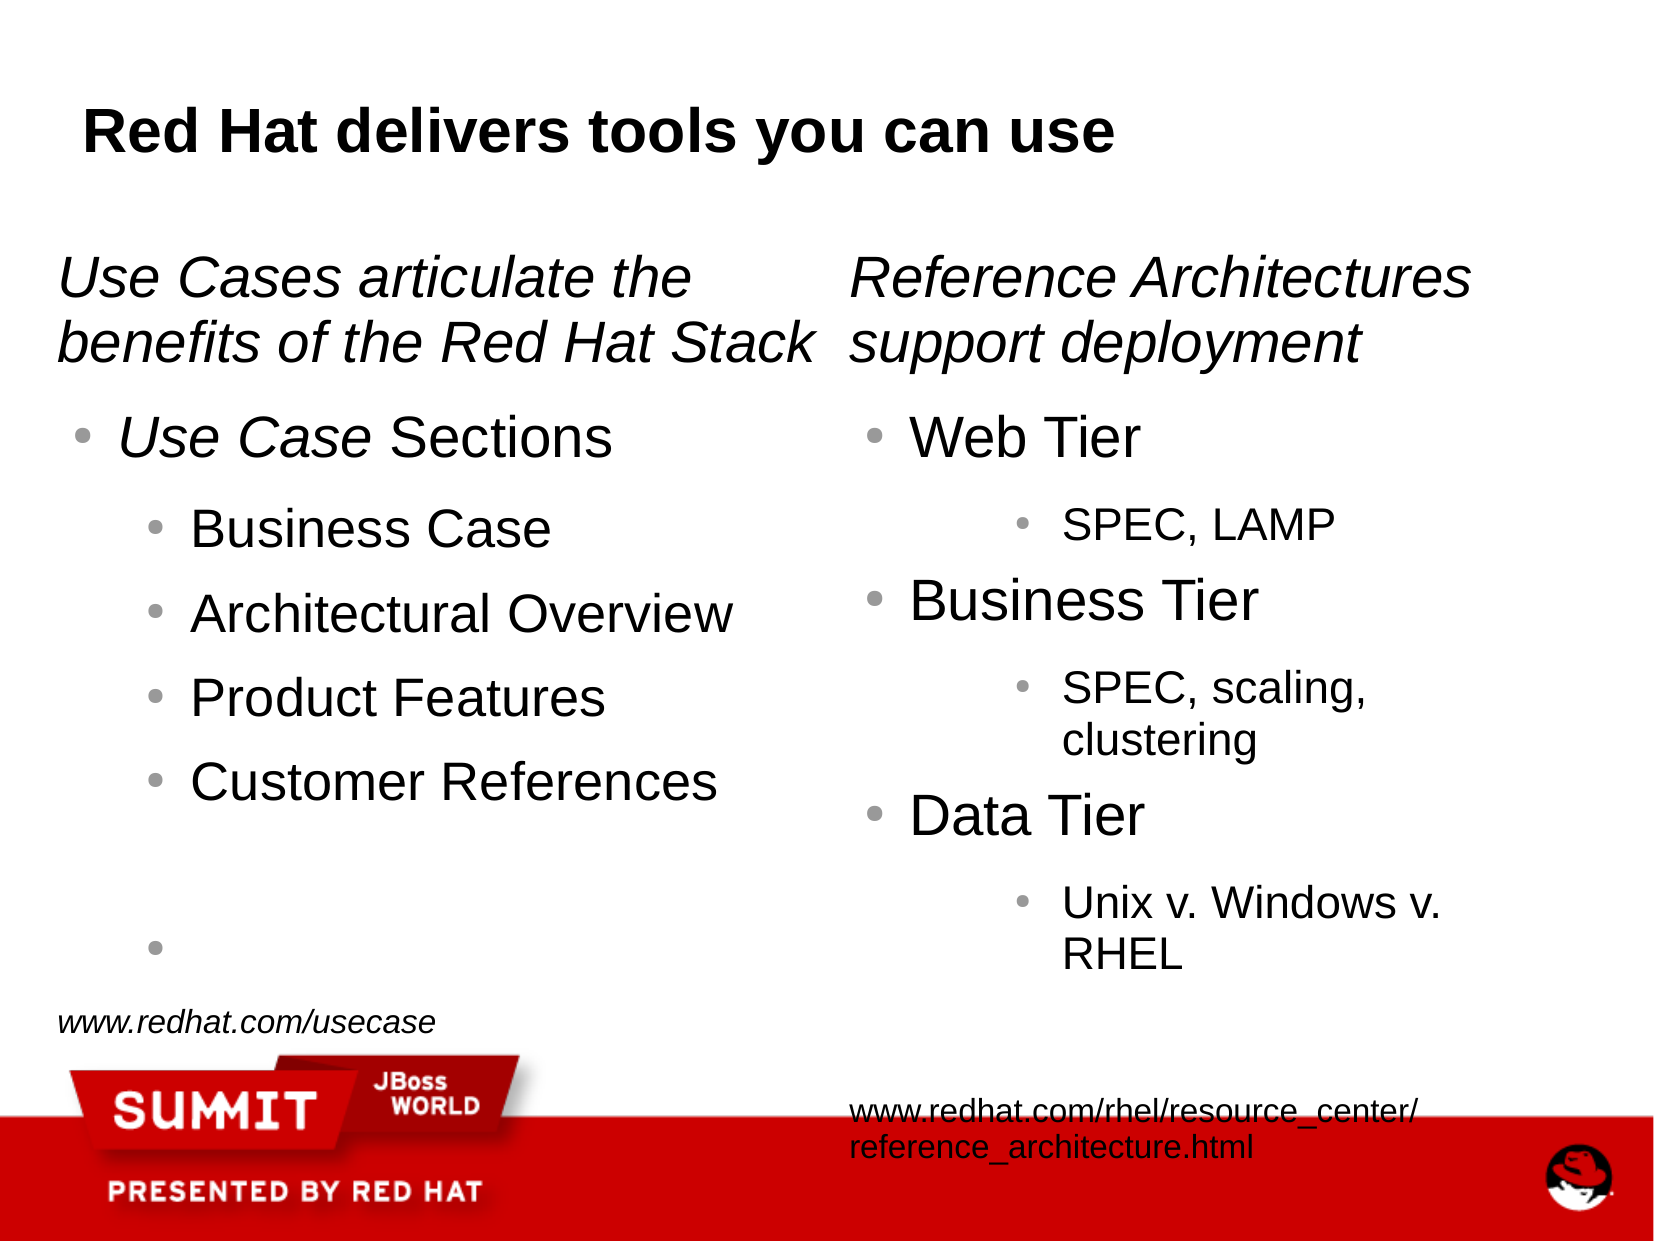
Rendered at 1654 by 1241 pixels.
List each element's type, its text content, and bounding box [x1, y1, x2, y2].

list Use Cases articulate the benefits of the Red Hat Stack Use Case Sections Business Case Architectural Overview Product Features Customer References www.redhat.com/usecase [57, 244, 833, 1041]
title Red Hat delivers tools you can use [82, 45, 1571, 218]
picture [0, 1043, 1654, 1241]
list Reference Architectures support deployment Web Tier SPEC, LAMP Business Tier SPEC, scaling, clustering Data Tier Unix v. Windows v. RHEL www.redhat.com/rhel/resource_center/reference_architecture.html [849, 244, 1576, 1064]
